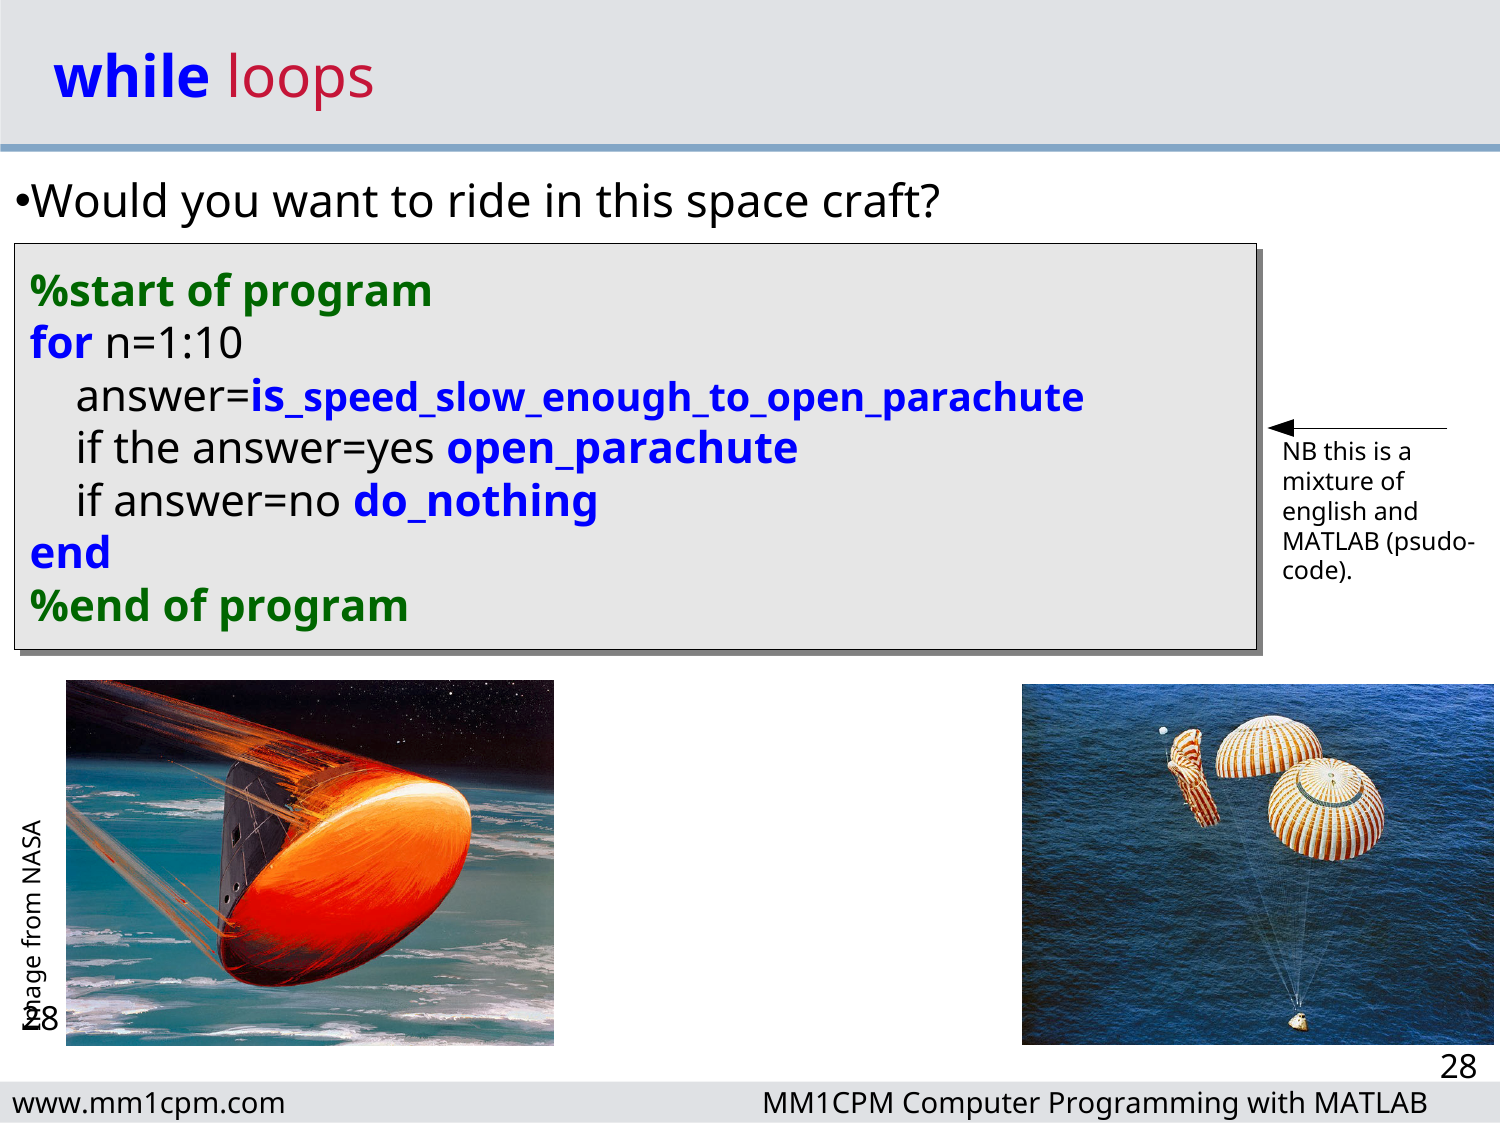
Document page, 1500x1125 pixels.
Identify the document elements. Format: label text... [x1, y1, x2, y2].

text_box <number> [6, 990, 222, 1061]
text_box %start of program for n=1:10 answer=is_speed_slow_enough_to_open_parachute if the answer=yes open_parachute if answer=no do_nothing end %end of program [14, 243, 1257, 650]
text_box NB this is a mixture of english and MATLAB (psudo-code). [1267, 427, 1500, 593]
picture [1022, 684, 1494, 1045]
text_box Image from NASA [7, 795, 53, 990]
text_box Would you want to ride in this space craft? [14, 168, 1478, 268]
picture [66, 680, 554, 1046]
text_box <number> [1425, 1037, 1500, 1108]
title while loops [38, 22, 1277, 128]
